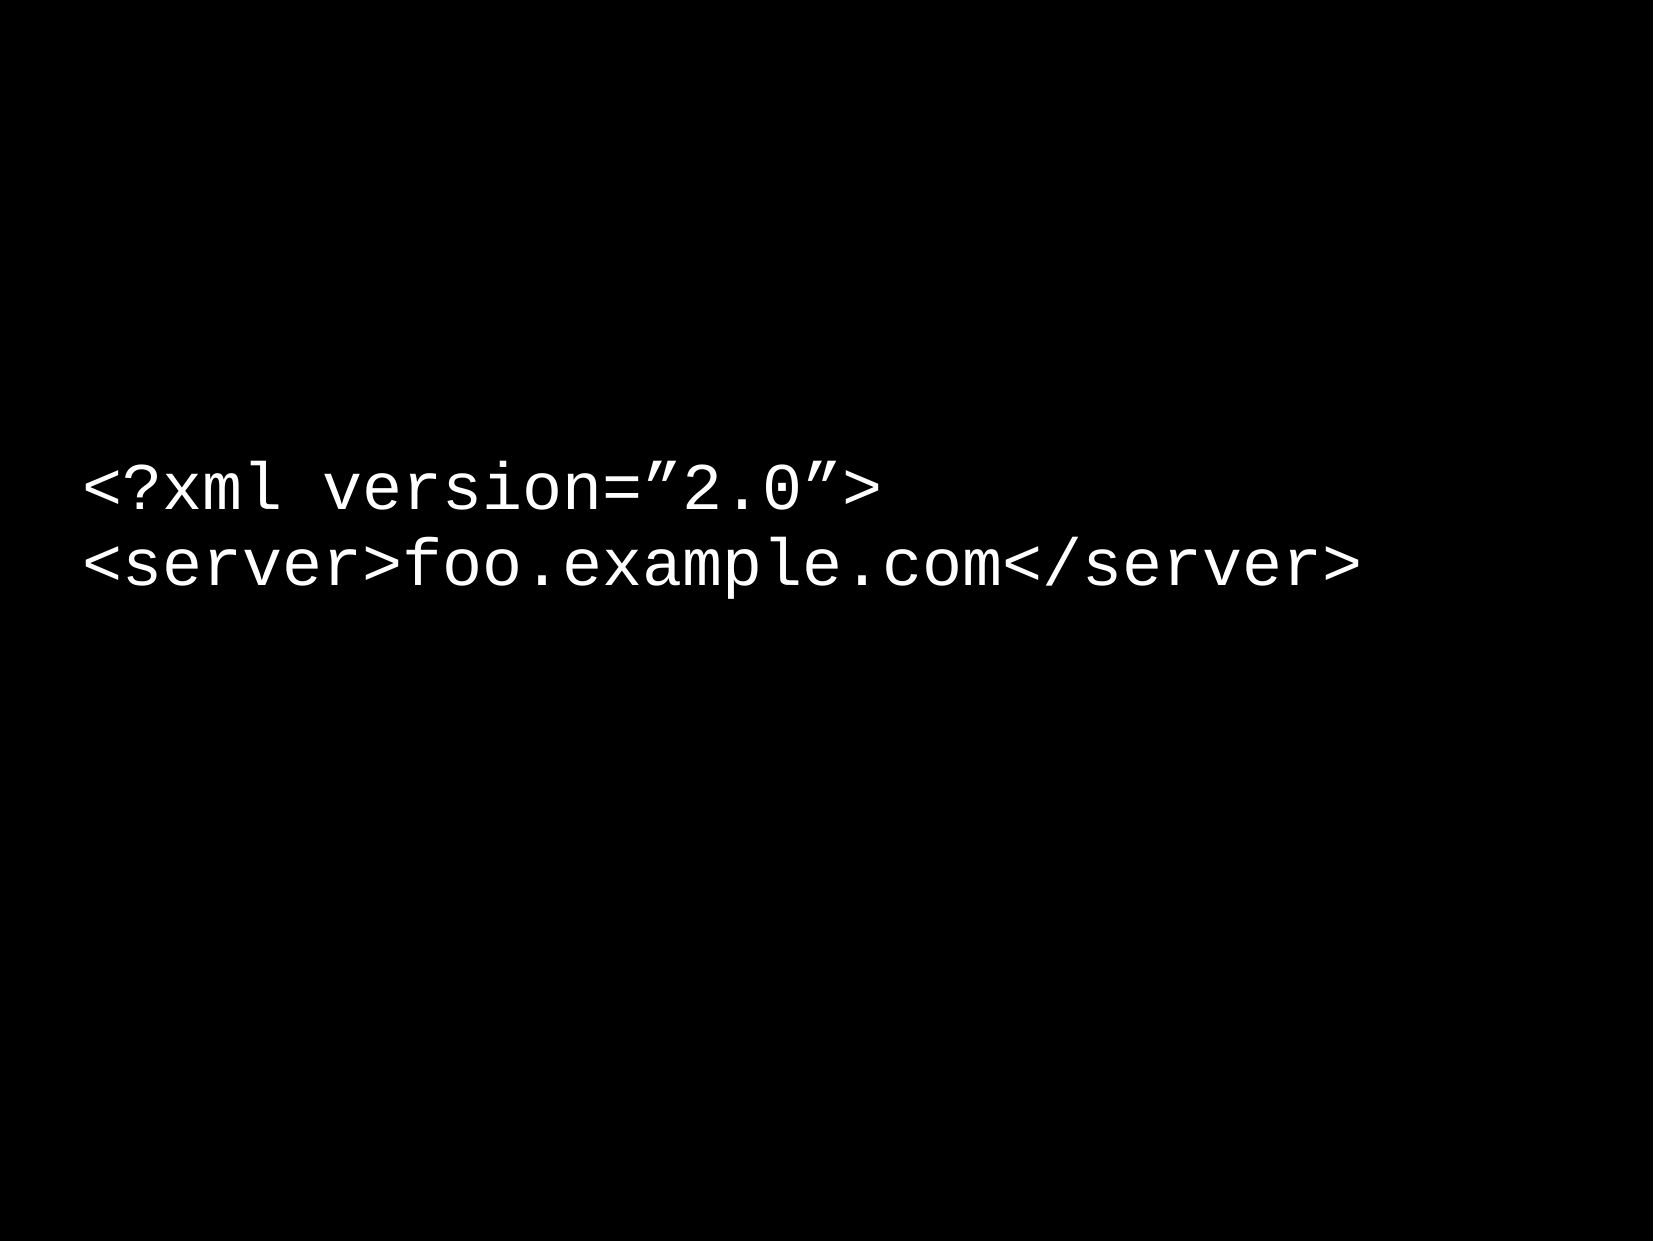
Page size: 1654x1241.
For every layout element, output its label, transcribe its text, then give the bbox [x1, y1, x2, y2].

subtitle <?xml version=”2.0”> <server>foo.example.com</server> [82, 49, 1571, 1010]
